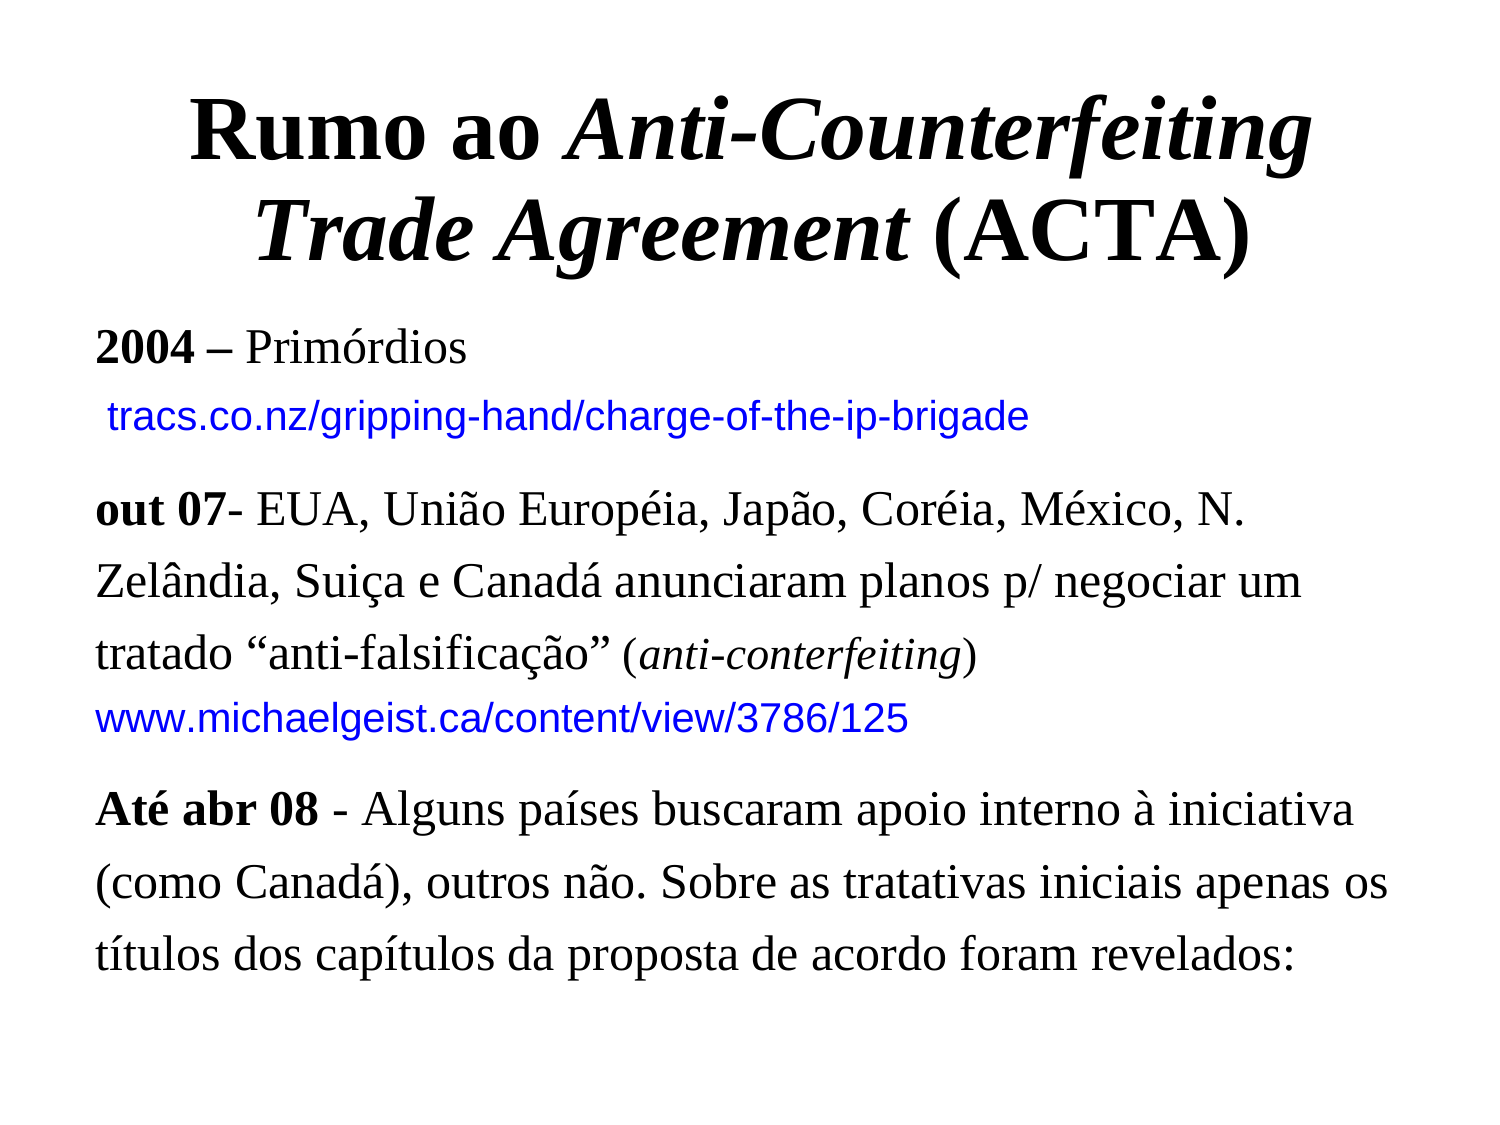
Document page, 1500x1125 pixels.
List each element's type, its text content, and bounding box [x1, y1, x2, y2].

title Rumo ao Anti-Counterfeiting Trade Agreement (ACTA) [87, 52, 1416, 294]
text_box 2004 – Primórdios tracs.co.nz/gripping-hand/charge-of-the-ip-brigade out 07- EUA, União Européia, Japão, Coréia, México, N. Zelândia, Suiça e Canadá anunciaram planos p/ negociar um tratado “anti-falsificação” (anti-conterfeiting) www.michaelgeist.ca/content/view/3786/125 Até abr 08 - Alguns países buscaram apoio interno à iniciativa (como Canadá), outros não. Sobre as tratativas iniciais apenas os títulos dos capítulos da proposta de acordo foram revelados: [80, 294, 1434, 989]
